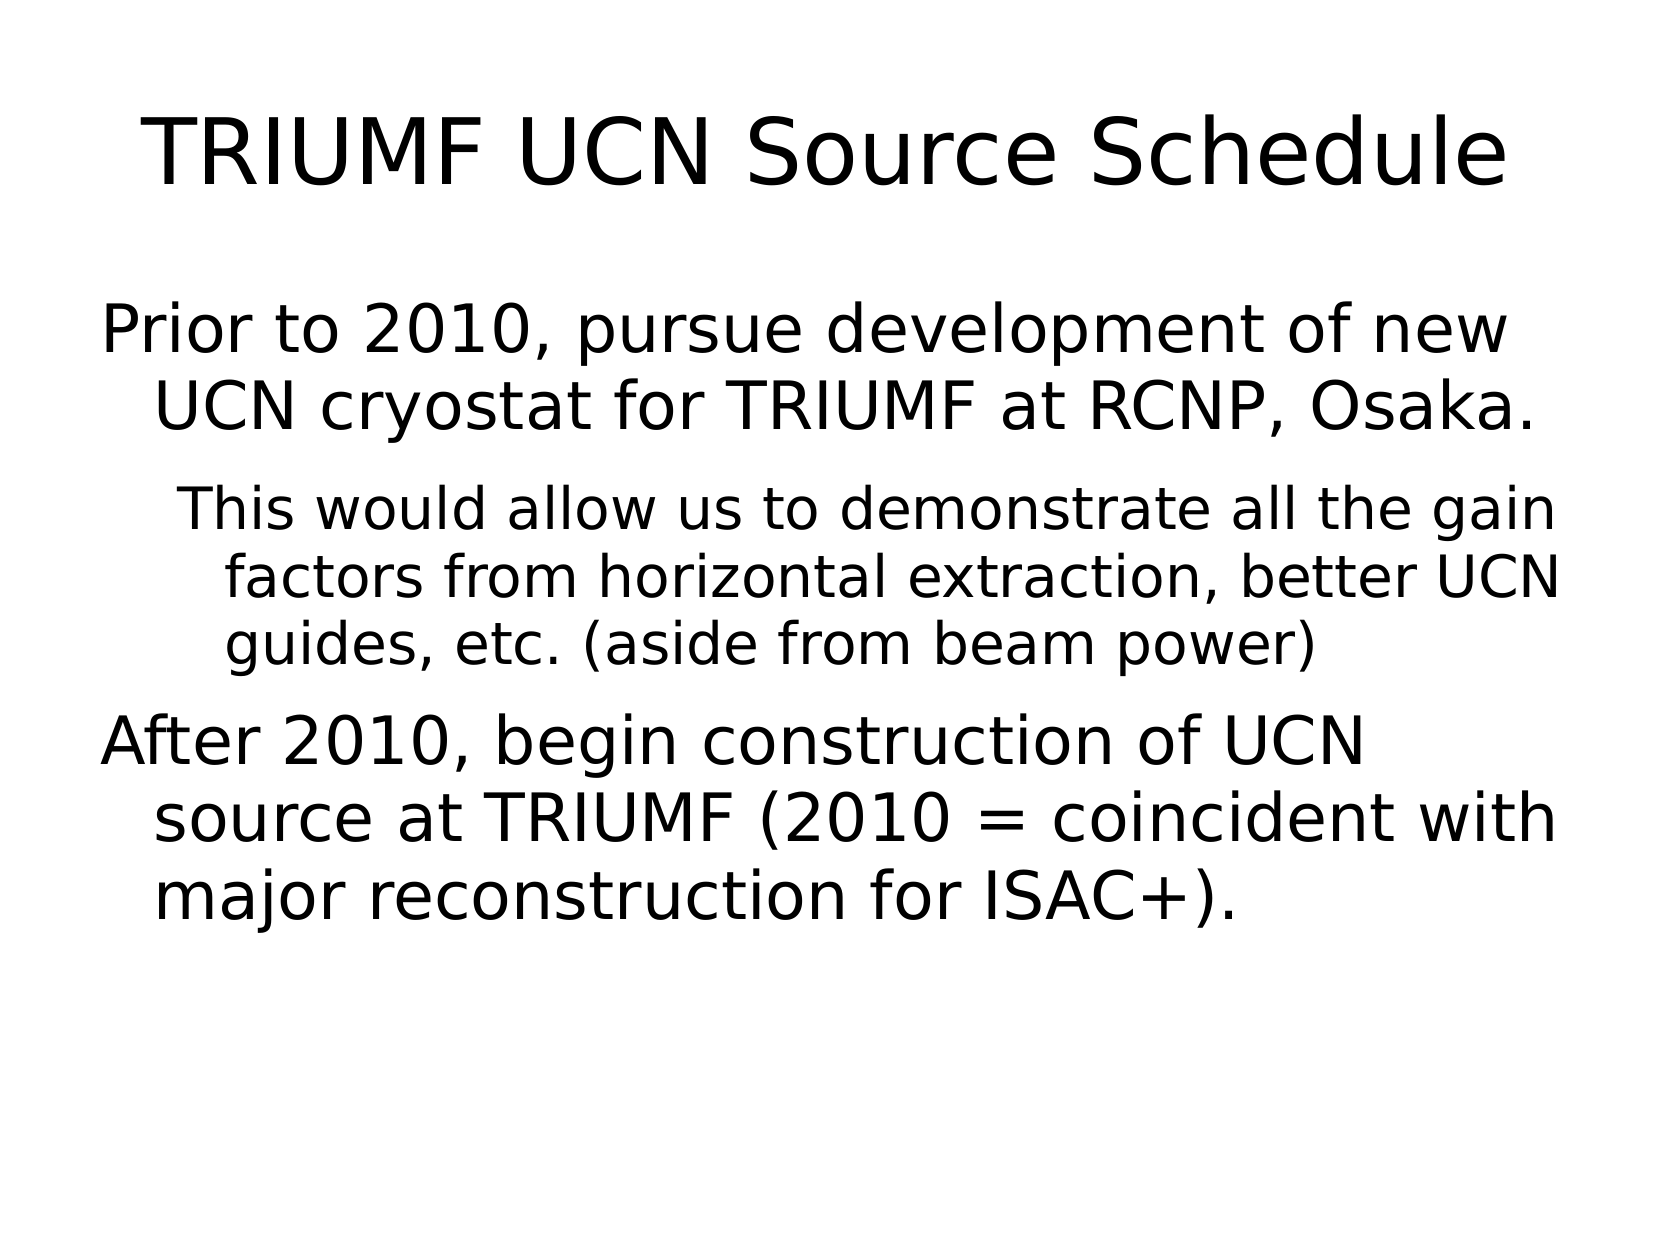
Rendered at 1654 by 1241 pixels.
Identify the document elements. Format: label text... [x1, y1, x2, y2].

list Prior to 2010, pursue development of new UCN cryostat for TRIUMF at RCNP, Osaka. This would allow us to demonstrate all the gain factors from horizontal extraction, better UCN guides, etc. (aside from beam power) After 2010, begin construction of UCN source at TRIUMF (2010 = coincident with major reconstruction for ISAC+). [82, 290, 1571, 1094]
title TRIUMF UCN Source Schedule [82, 56, 1571, 250]
